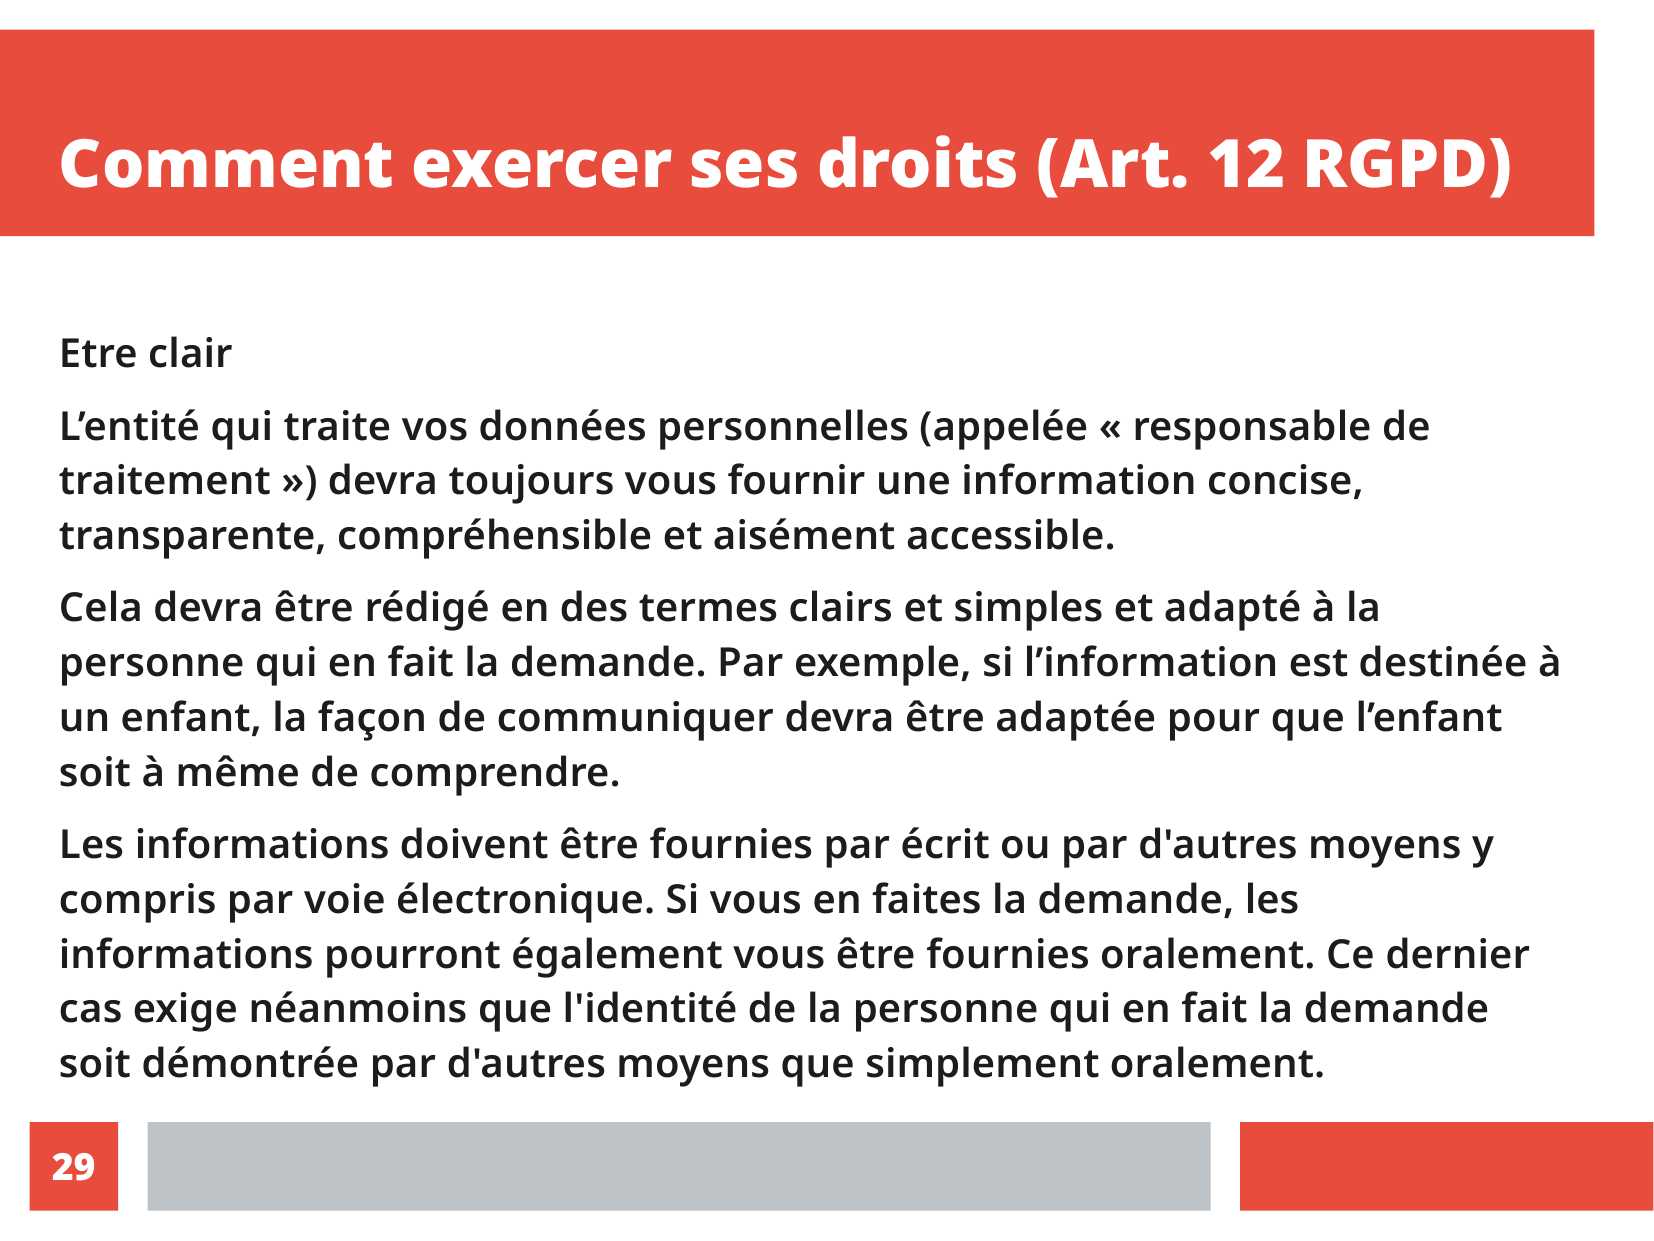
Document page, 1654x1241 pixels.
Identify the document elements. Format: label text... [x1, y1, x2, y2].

title Comment exercer ses droits (Art. 12 RGPD) [59, 59, 1595, 207]
list Etre clair L’entité qui traite vos données personnelles (appelée « responsable de traitement ») devra toujours vous fournir une information concise, transparente, compréhensible et aisément accessible. Cela devra être rédigé en des termes clairs et simples et adapté à la personne qui en fait la demande. Par exemple, si l’information est destinée à un enfant, la façon de communiquer devra être adaptée pour que l’enfant soit à même de comprendre. Les informations doivent être fournies par écrit ou par d'autres moyens y compris par voie électronique. Si vous en faites la demande, les informations pourront également vous être fournies oralement. Ce dernier cas exige néanmoins que l'identité de la personne qui en fait la demande soit démontrée par d'autres moyens que simplement oralement. [59, 324, 1565, 1093]
